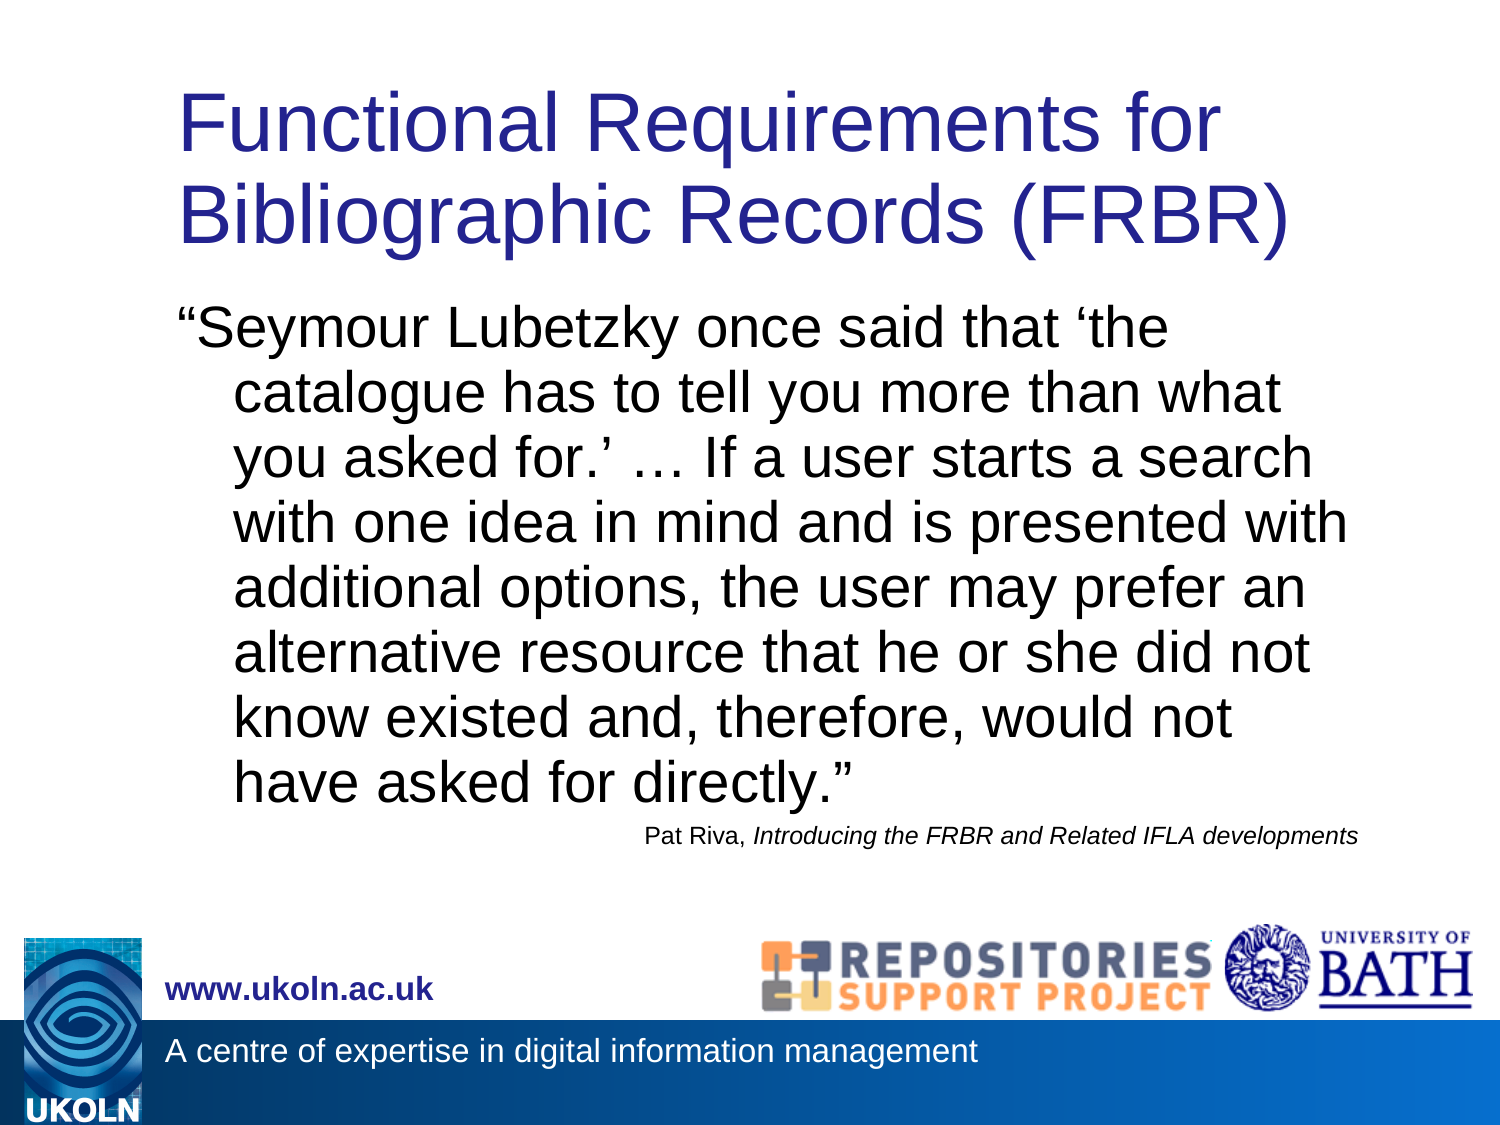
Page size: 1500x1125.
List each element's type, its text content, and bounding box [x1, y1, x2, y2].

title Functional Requirements for Bibliographic Records (FRBR) [162, 61, 1375, 277]
picture [1224, 924, 1473, 1015]
picture [761, 940, 1212, 1013]
list “Seymour Lubetzky once said that ‘the catalogue has to tell you more than what you asked for.’ … If a user starts a search with one idea in mind and is presented with additional options, the user may prefer an alternative resource that he or she did not know existed and, therefore, would not have asked for directly.” Pat Riva, Introducing the FRBR and Related IFLA developments [162, 287, 1375, 938]
picture [24, 950, 142, 1125]
